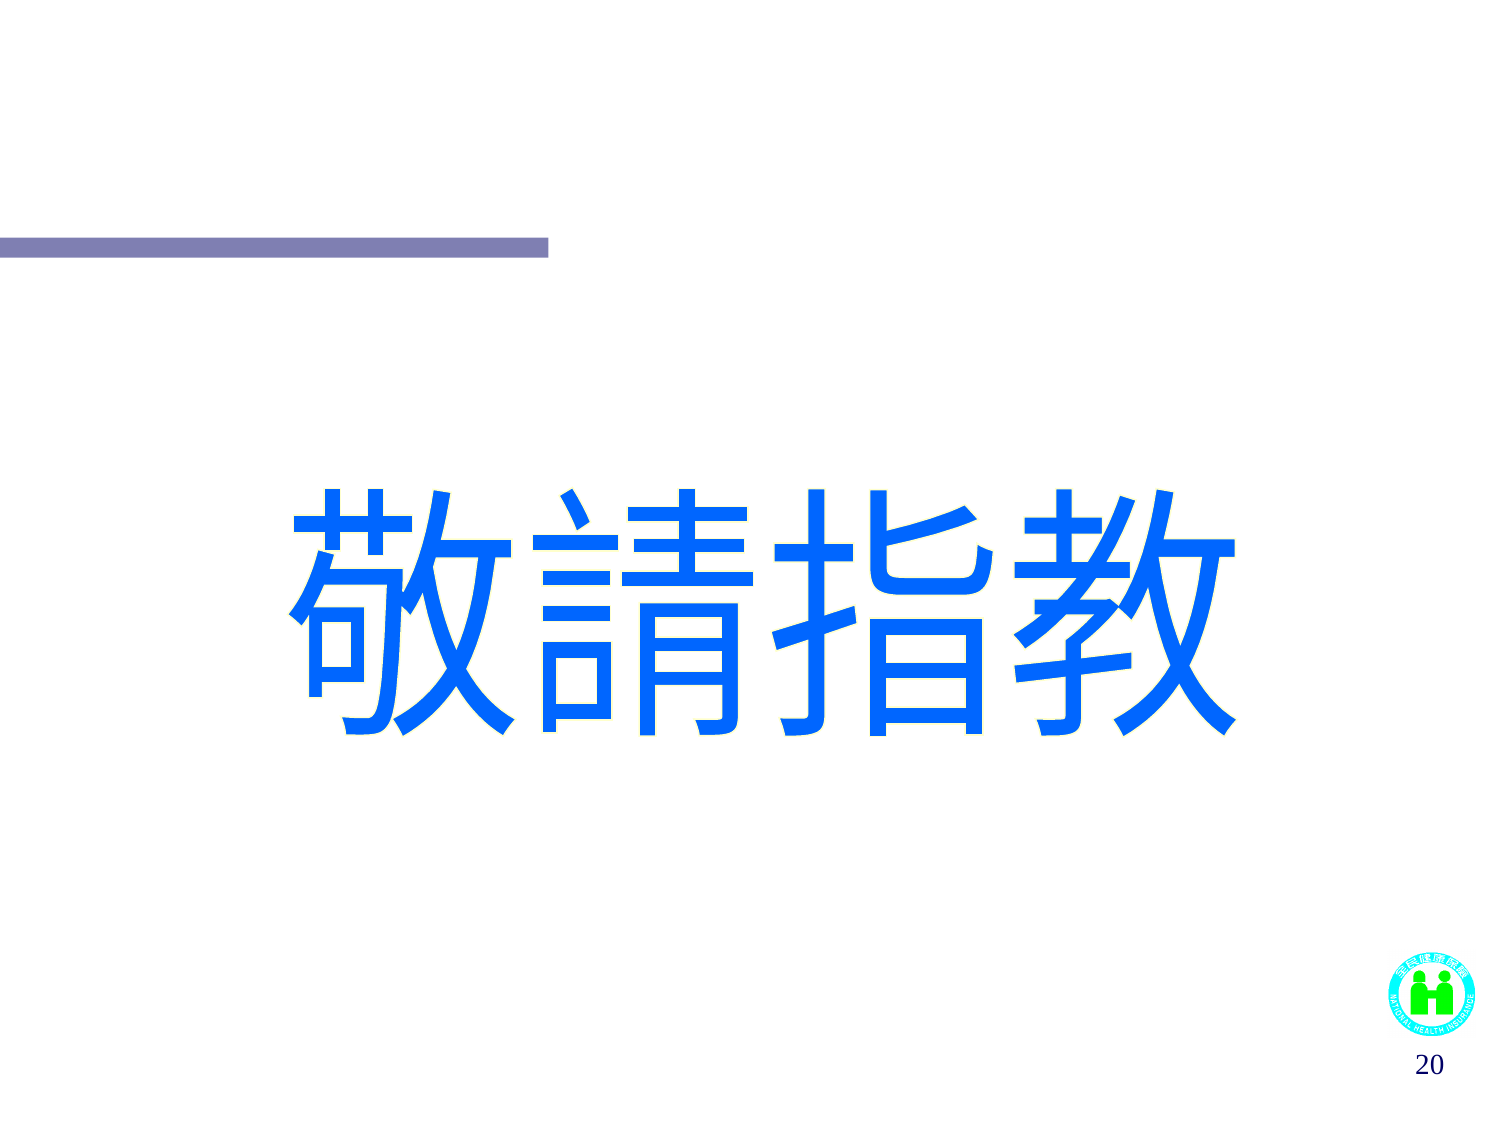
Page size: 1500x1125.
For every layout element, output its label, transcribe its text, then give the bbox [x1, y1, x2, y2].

text_box 敬請指教 [620, 488, 754, 587]
text_box 敬請指教 [532, 534, 619, 552]
text_box 敬請指教 [287, 488, 517, 738]
text_box 敬請指教 [542, 569, 611, 587]
text_box 敬請指教 [558, 487, 591, 532]
text_box 敬請指教 [542, 641, 613, 734]
text_box 敬請指教 [639, 602, 739, 737]
text_box 敬請指教 [1012, 488, 1238, 738]
text_box 敬請指教 [770, 488, 858, 737]
text_box 敬請指教 [869, 489, 994, 596]
text_box [1400, 1037, 1476, 1125]
text_box 敬請指教 [869, 618, 983, 737]
text_box 敬請指教 [542, 605, 611, 622]
